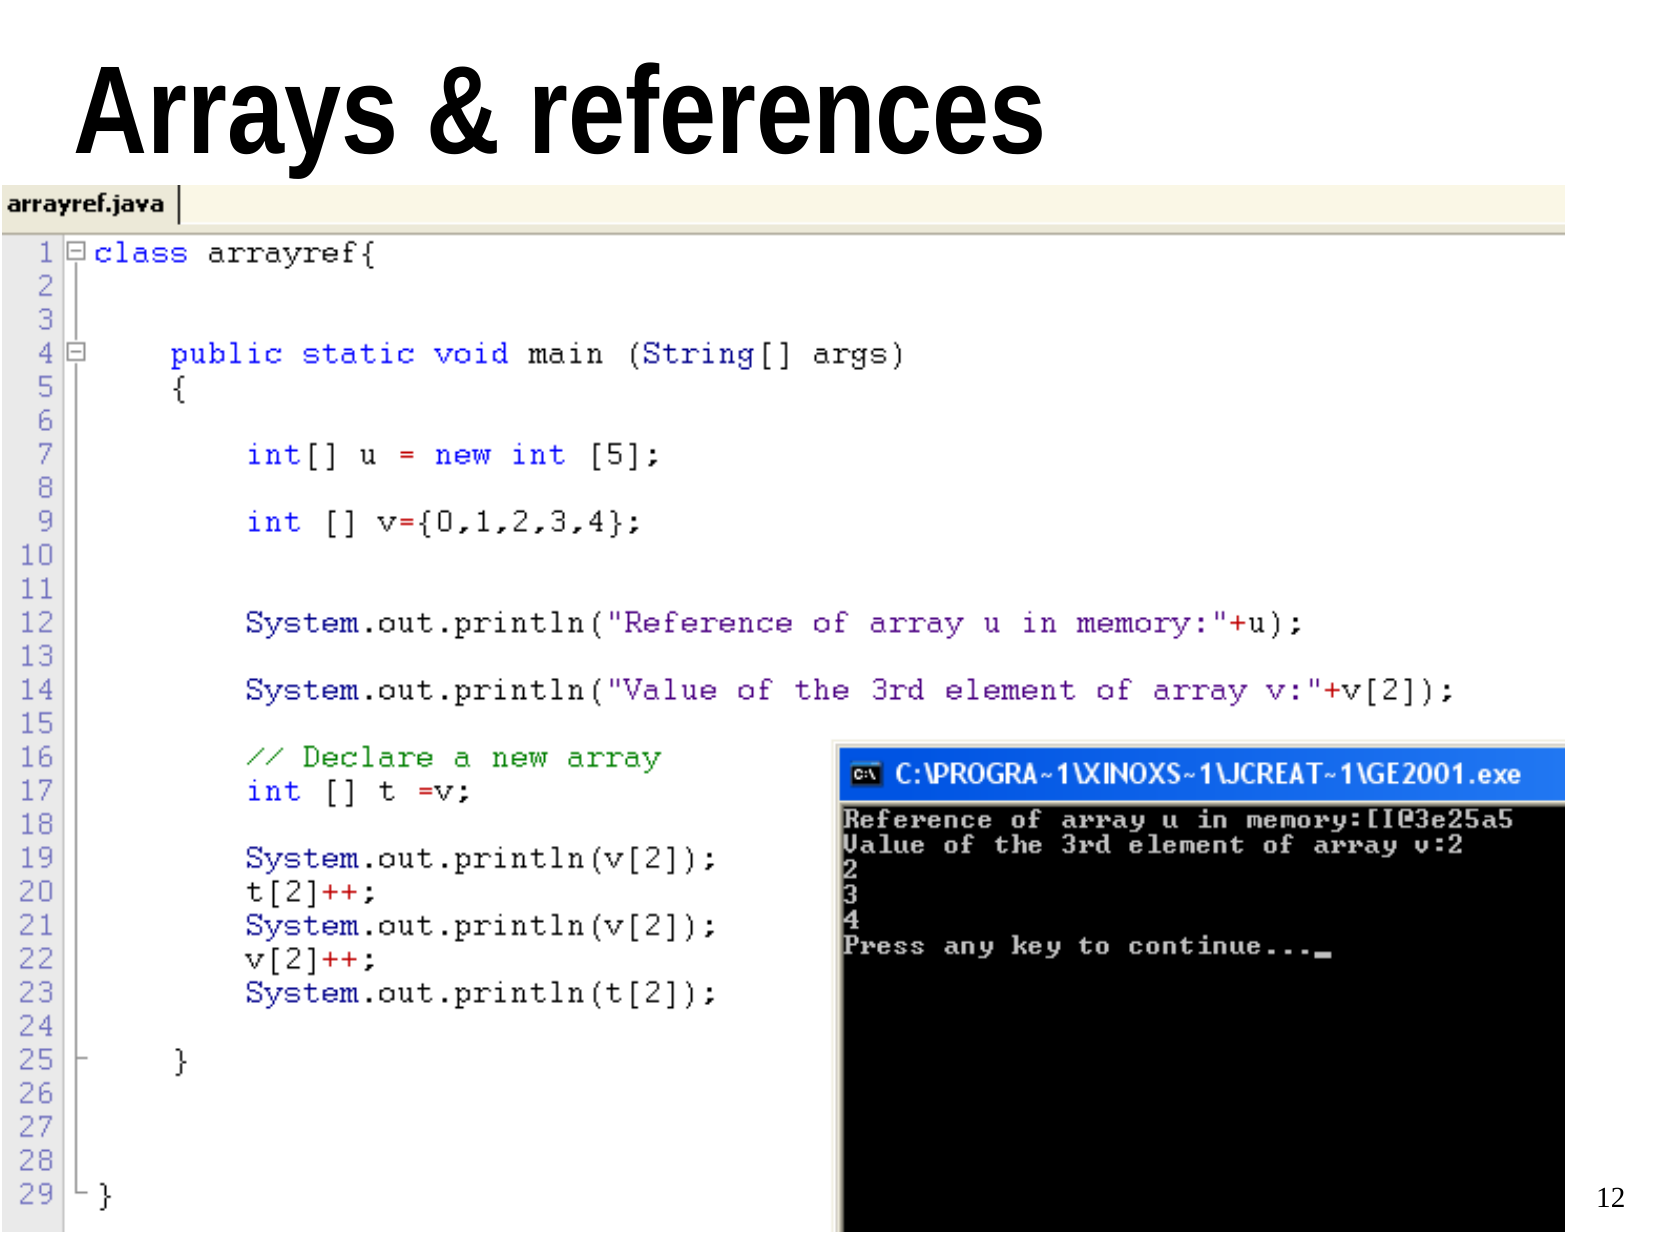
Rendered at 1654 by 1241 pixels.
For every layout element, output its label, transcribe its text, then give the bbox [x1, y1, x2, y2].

picture [2, 185, 1565, 1232]
text_box Arrays & references [59, 29, 1063, 185]
